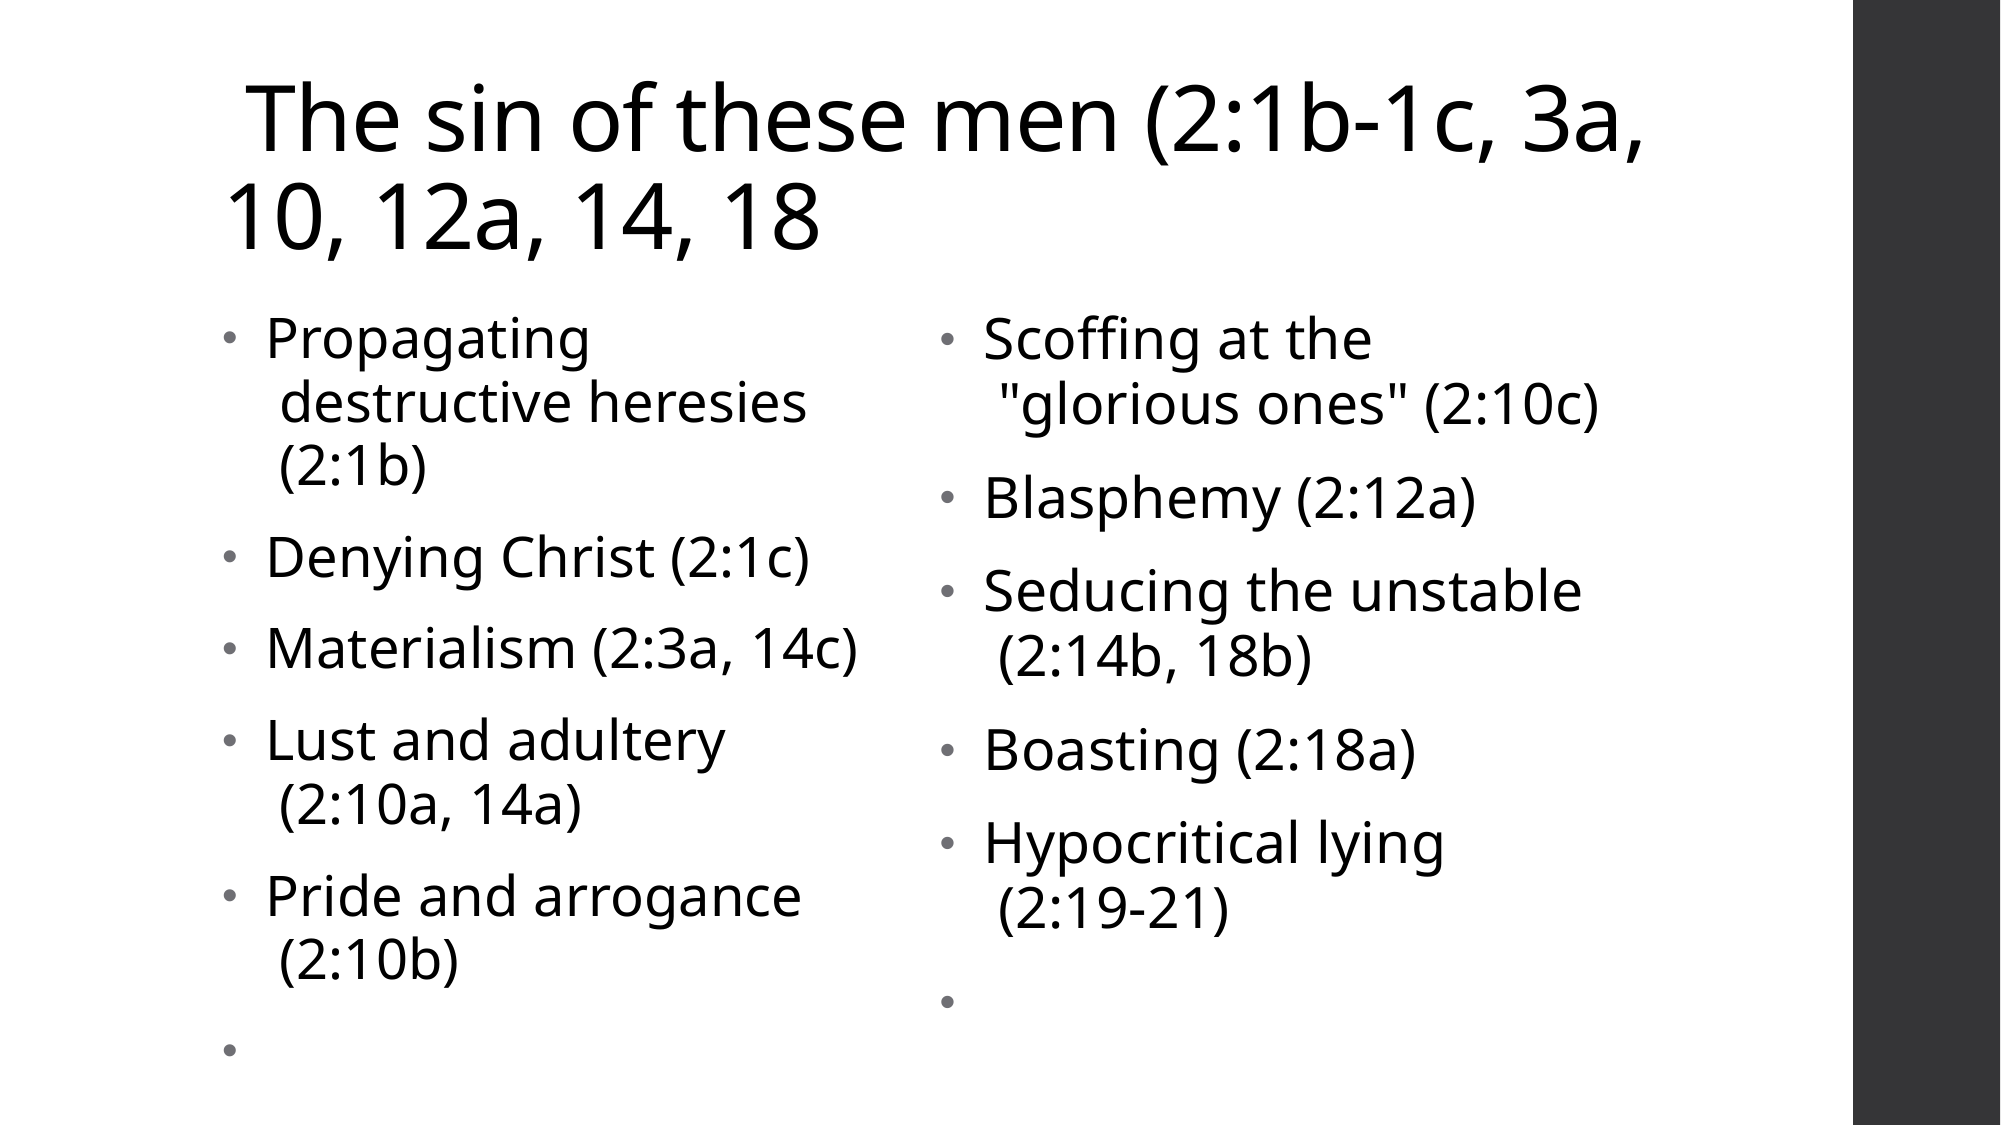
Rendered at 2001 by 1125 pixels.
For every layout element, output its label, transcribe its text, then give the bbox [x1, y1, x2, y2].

title The sin of these men (2:1b-1c, 3a, 10, 12a, 14, 18 [206, 60, 1797, 278]
list Propagating destructive heresies (2:1b) Denying Christ (2:1c) Materialism (2:3a, 14c) Lust and adultery (2:10a, 14a) Pride and arrogance (2:10b) [207, 299, 900, 1014]
list Scoffing at the "glorious ones" (2:10c) Blasphemy (2:12a) Seducing the unstable (2:14b, 18b) Boasting (2:18a) Hypocritical lying (2:19-21) [924, 299, 1617, 1014]
